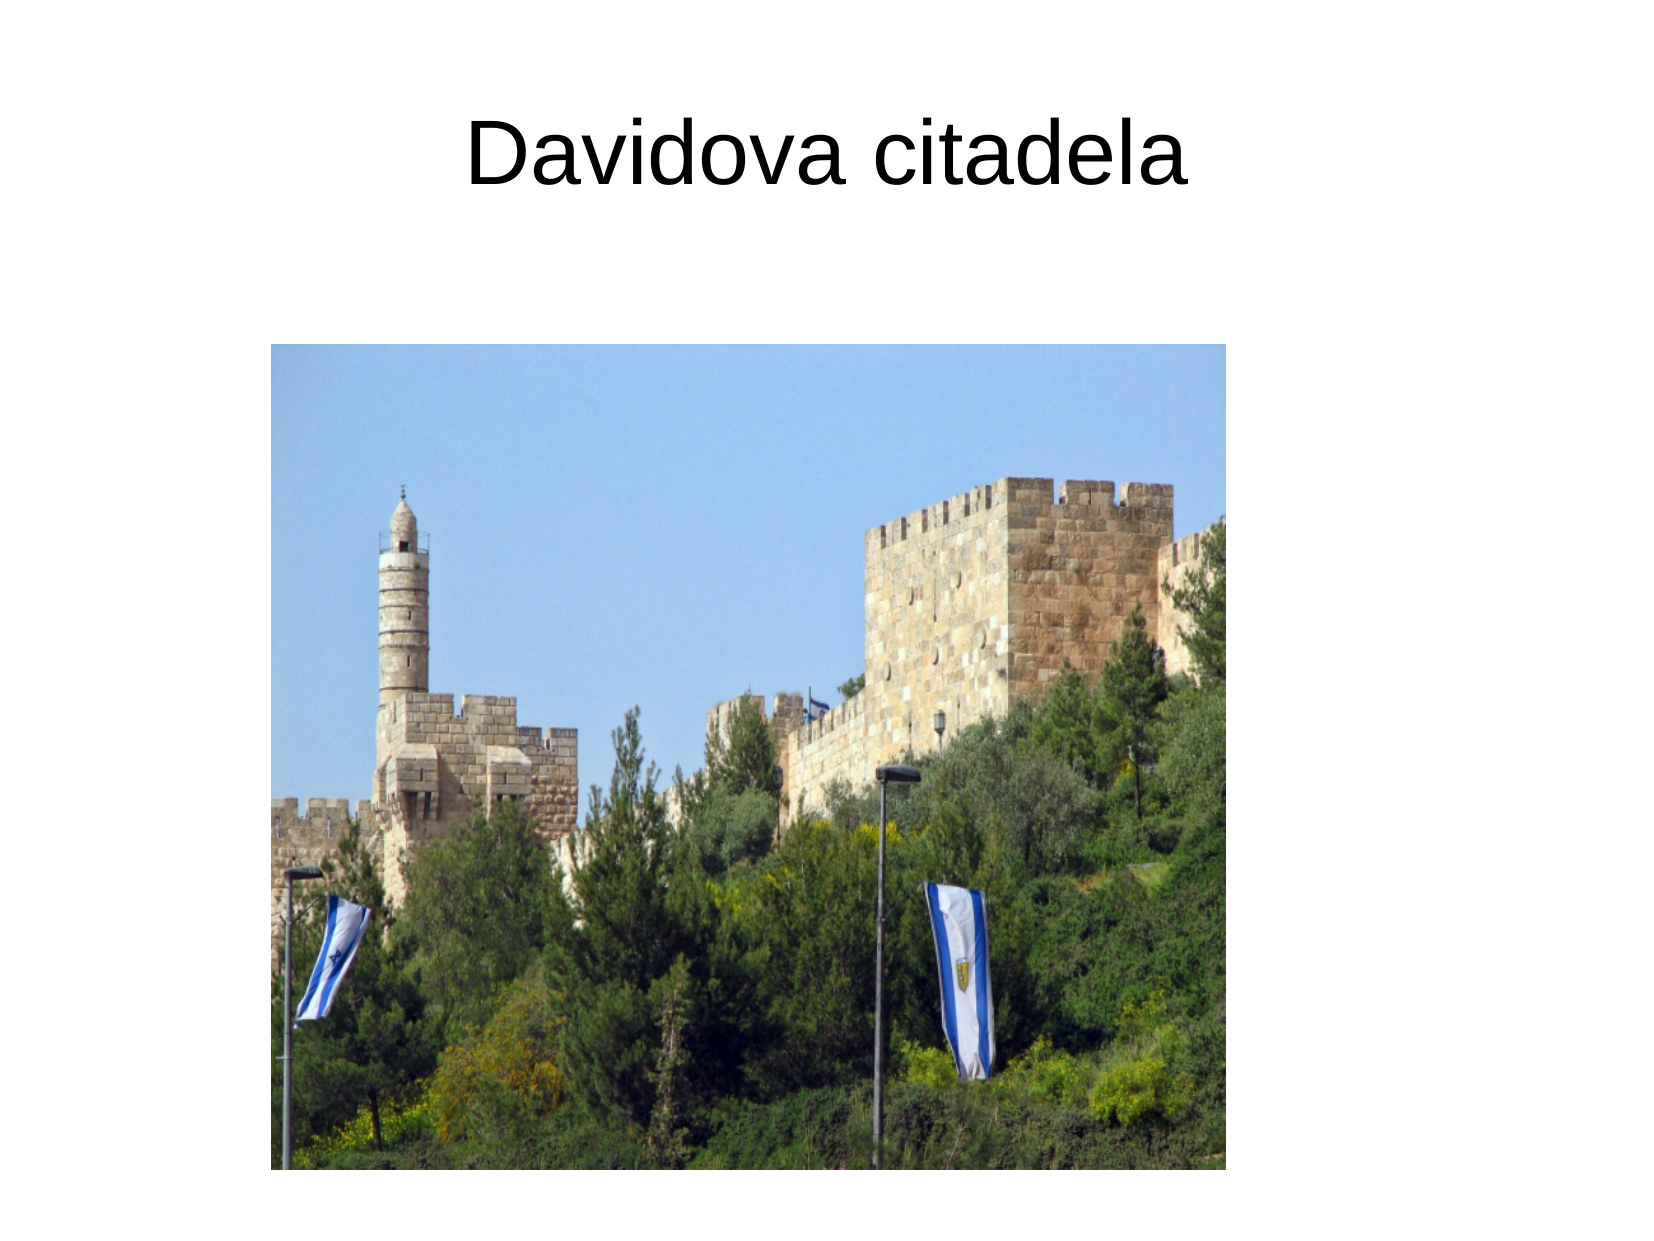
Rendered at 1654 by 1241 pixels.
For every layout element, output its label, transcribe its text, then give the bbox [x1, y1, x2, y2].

picture [271, 344, 1226, 1170]
title Davidova citadela [82, 49, 1571, 257]
